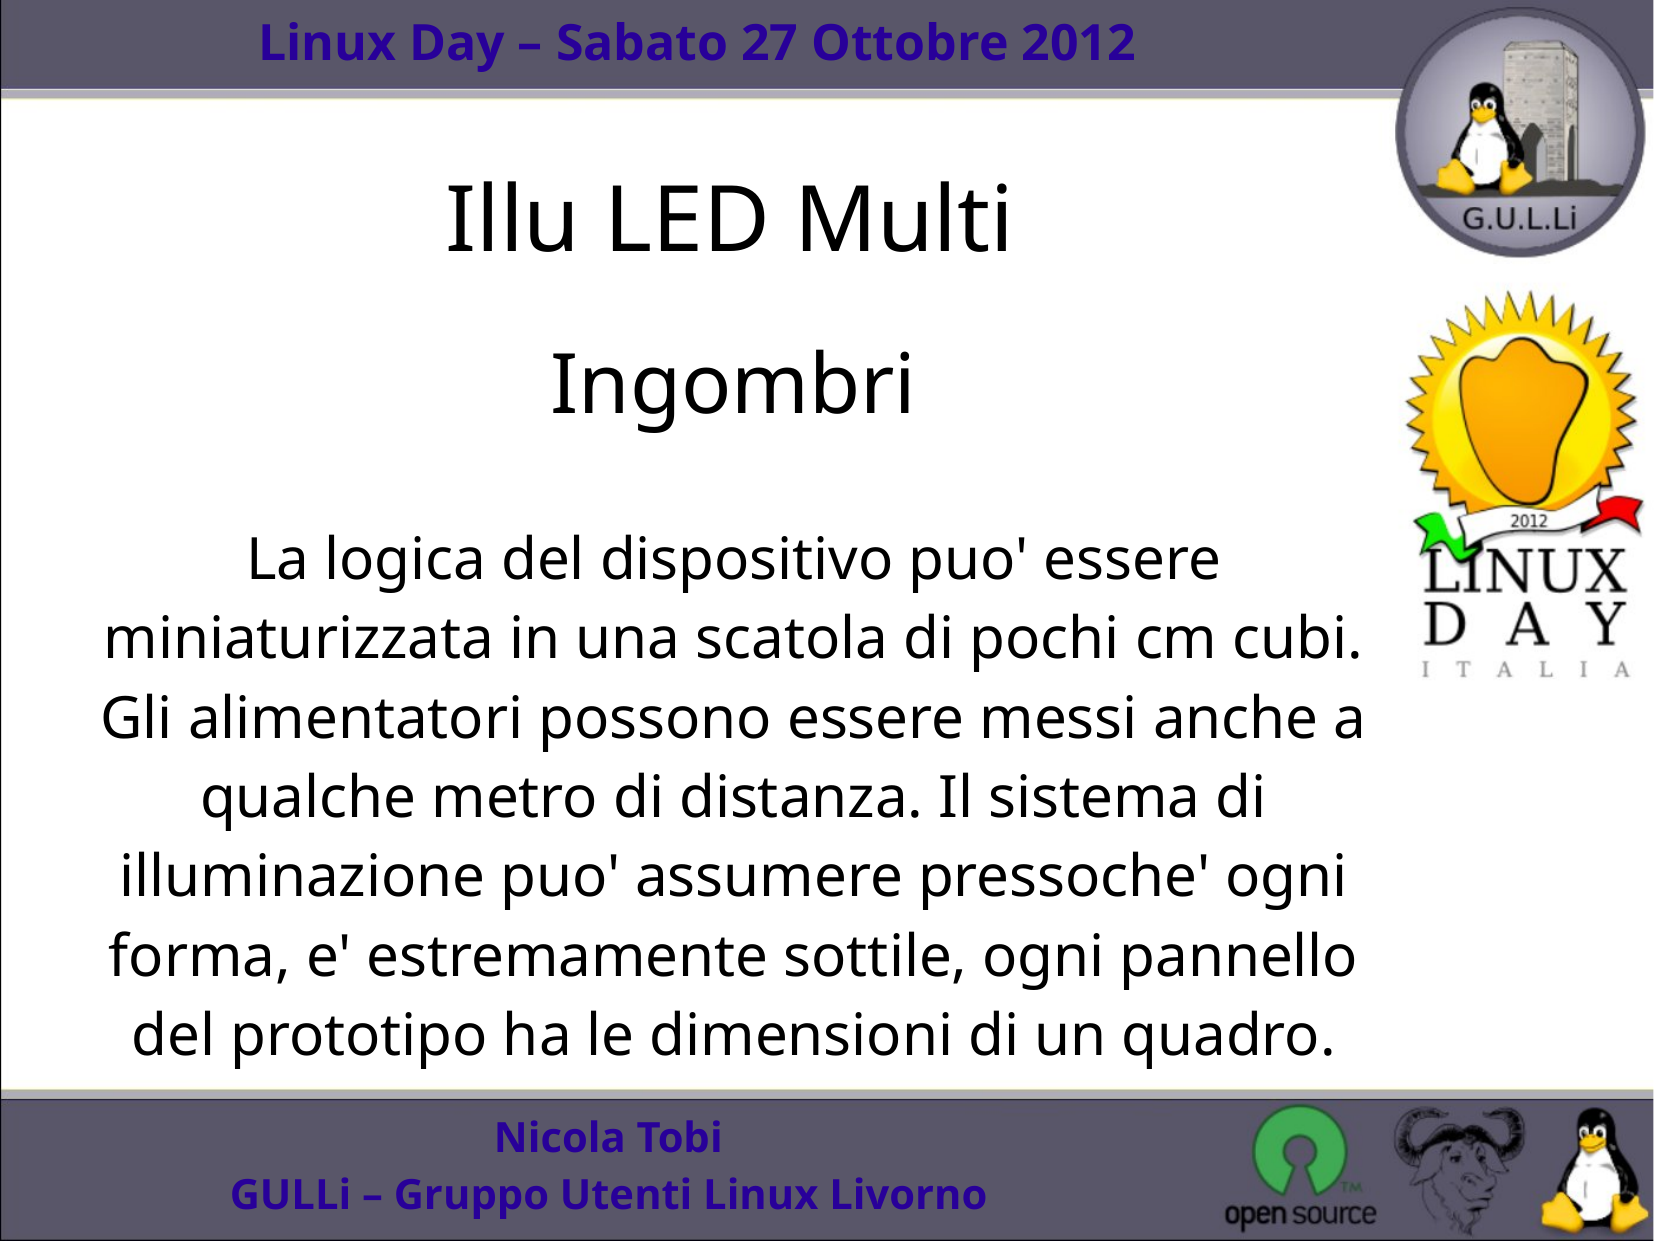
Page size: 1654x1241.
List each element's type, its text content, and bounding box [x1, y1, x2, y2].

text_box Nicola Tobi GULLi – Gruppo Utenti Linux Livorno [0, 1100, 1218, 1241]
subtitle Ingombri La logica del dispositivo puo' essere miniaturizzata in una scatola di pochi cm cubi. Gli alimentatori possono essere messi anche a qualche metro di distanza. Il sistema di illuminazione puo' assumere pressoche' ogni forma, e' estremamente sottile, ogni pannello del prototipo ha le dimensioni di un quadro. [85, 315, 1382, 1082]
title Illu LED Multi [82, 112, 1378, 320]
picture [0, 0, 1654, 1241]
text_box Linux Day – Sabato 27 Ottobre 2012 [0, 0, 1395, 97]
